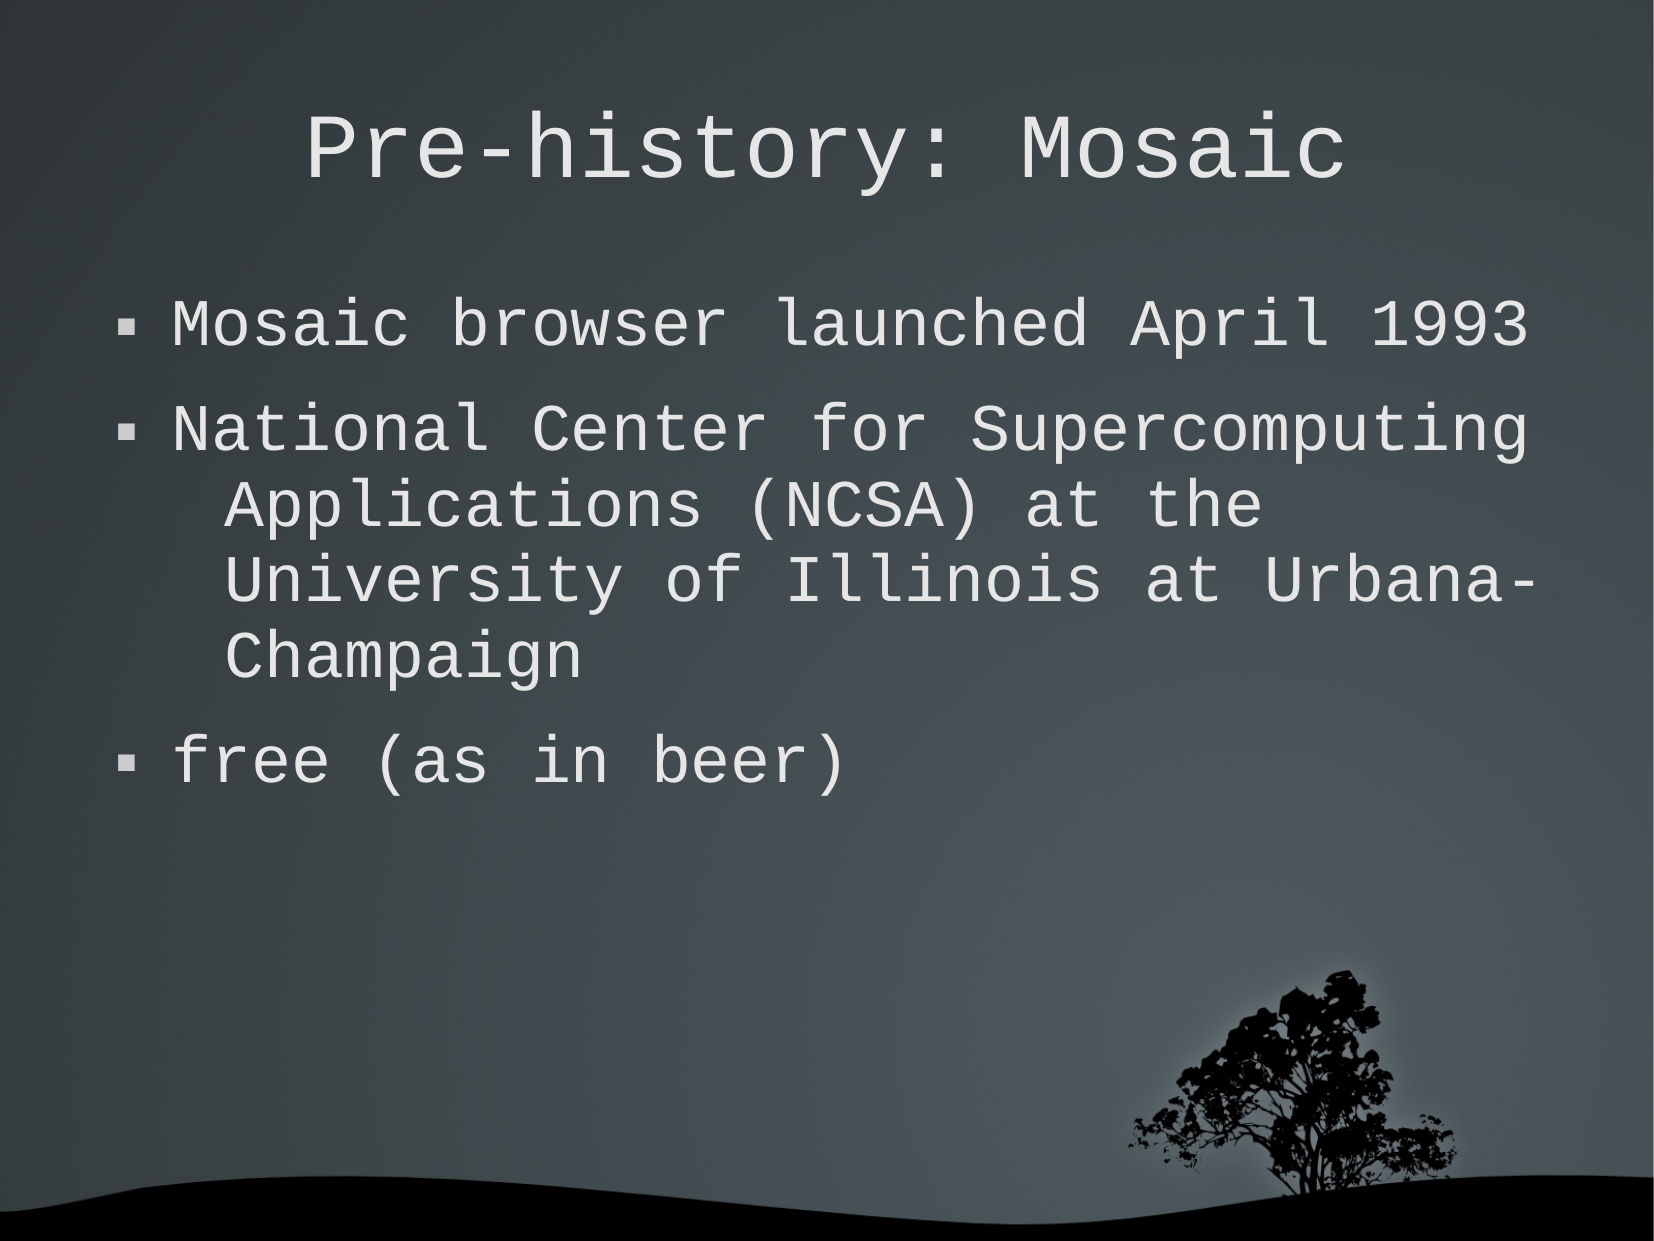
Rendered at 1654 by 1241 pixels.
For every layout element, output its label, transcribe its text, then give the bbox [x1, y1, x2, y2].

picture [0, 0, 1654, 1241]
list Mosaic browser launched April 1993 National Center for Supercomputing Applications (NCSA) at the University of Illinois at Urbana-Champaign free (as in beer) [82, 290, 1571, 1094]
title Pre-history: Mosaic [82, 56, 1571, 250]
